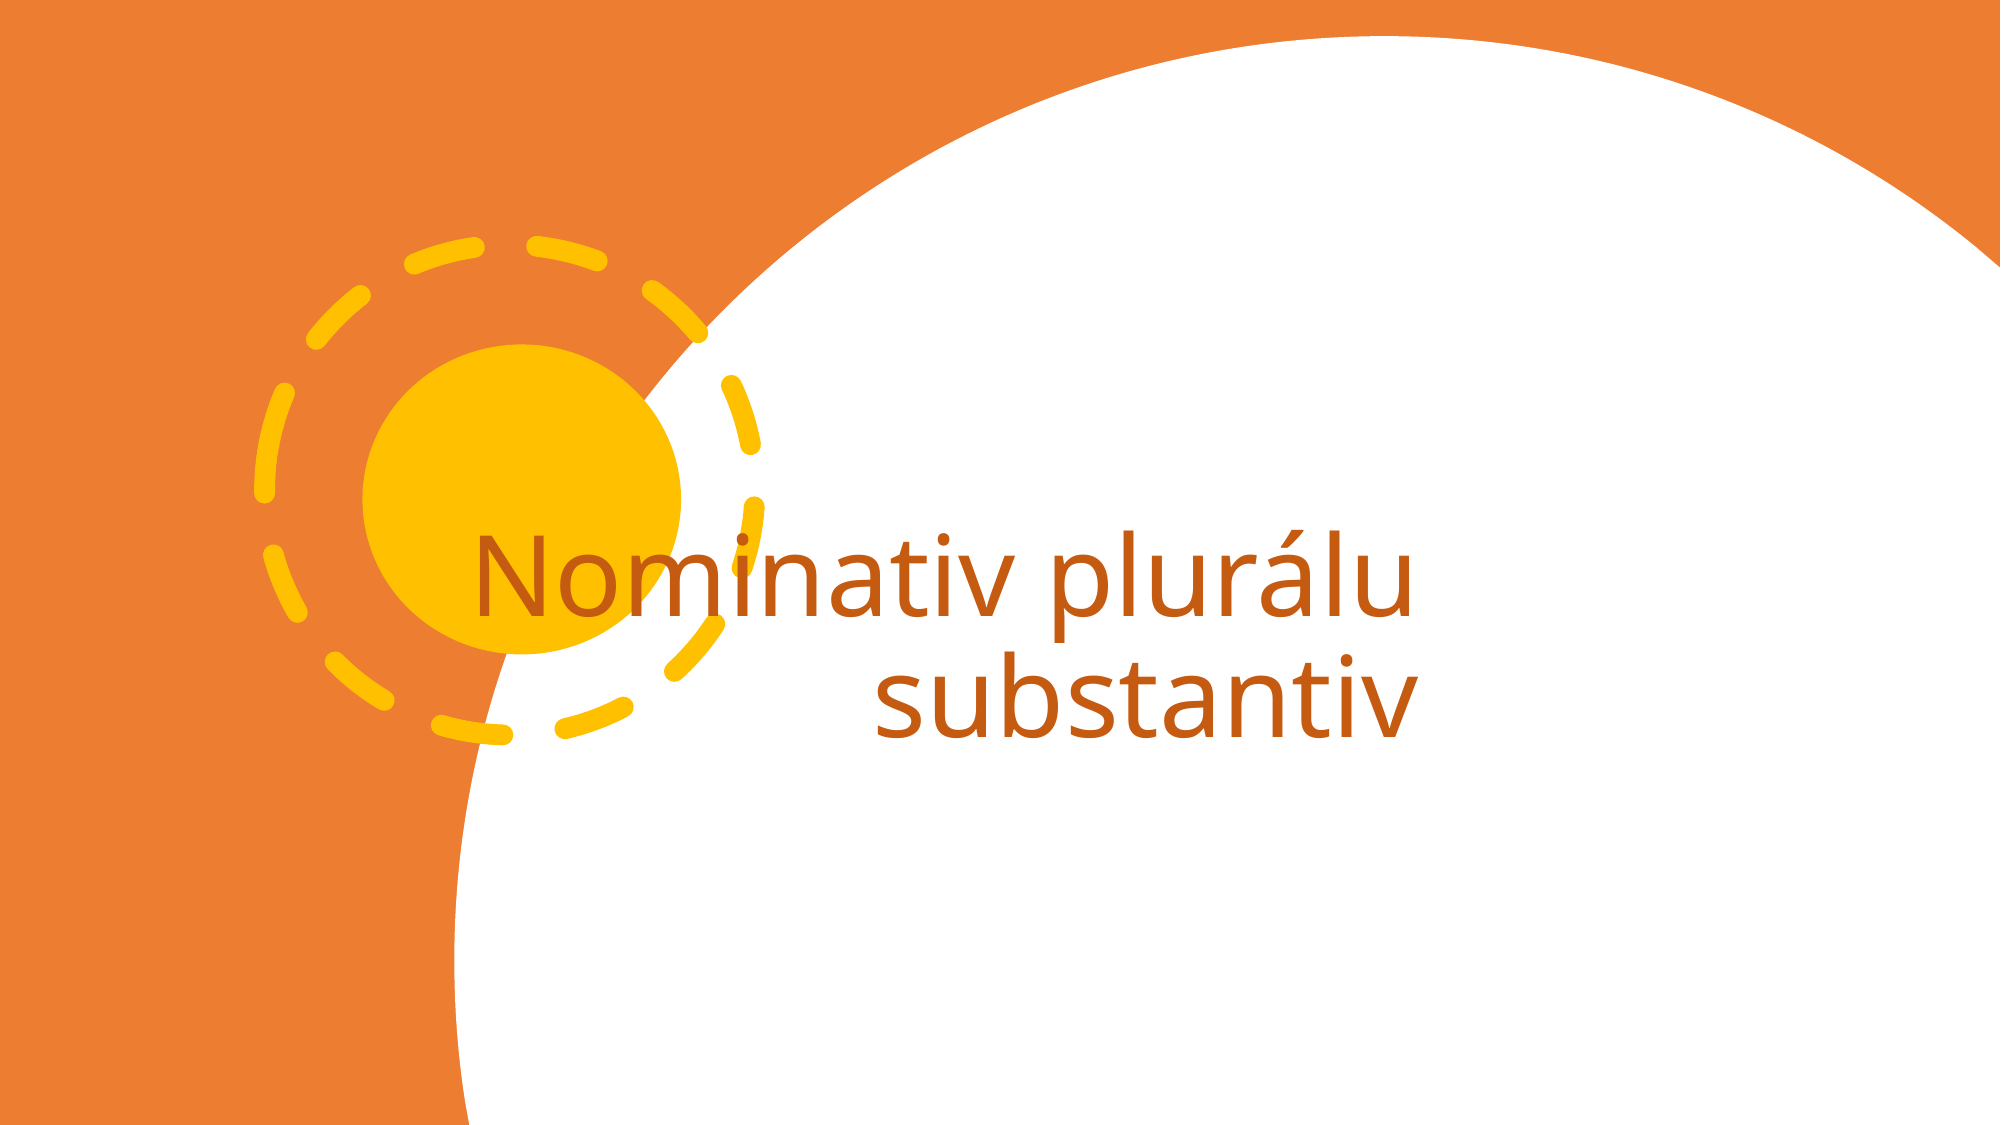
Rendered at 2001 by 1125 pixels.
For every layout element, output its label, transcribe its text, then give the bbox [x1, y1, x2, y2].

title Nominativ plurálu substantiv [454, 318, 1917, 770]
text_box [0, 0, 2000, 1125]
